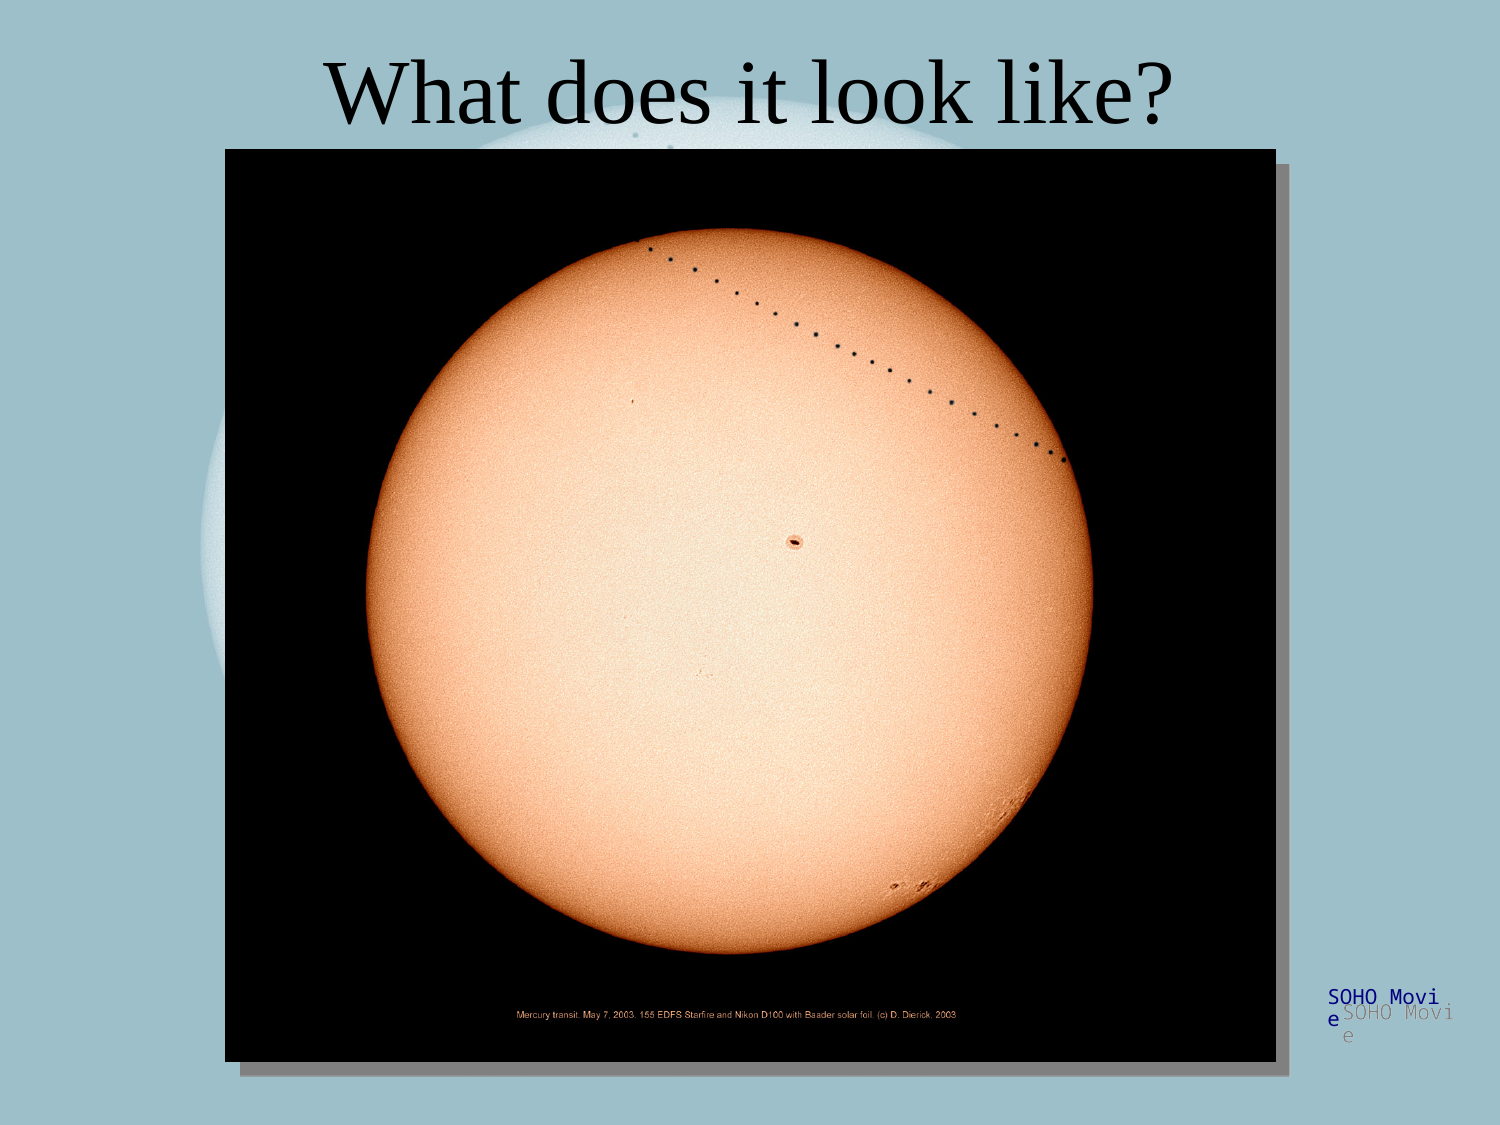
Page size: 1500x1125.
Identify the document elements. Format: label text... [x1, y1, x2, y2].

text_box SOHO Movie [1312, 975, 1463, 1015]
picture [0, 0, 1500, 1125]
title What does it look like? [112, 37, 1388, 149]
